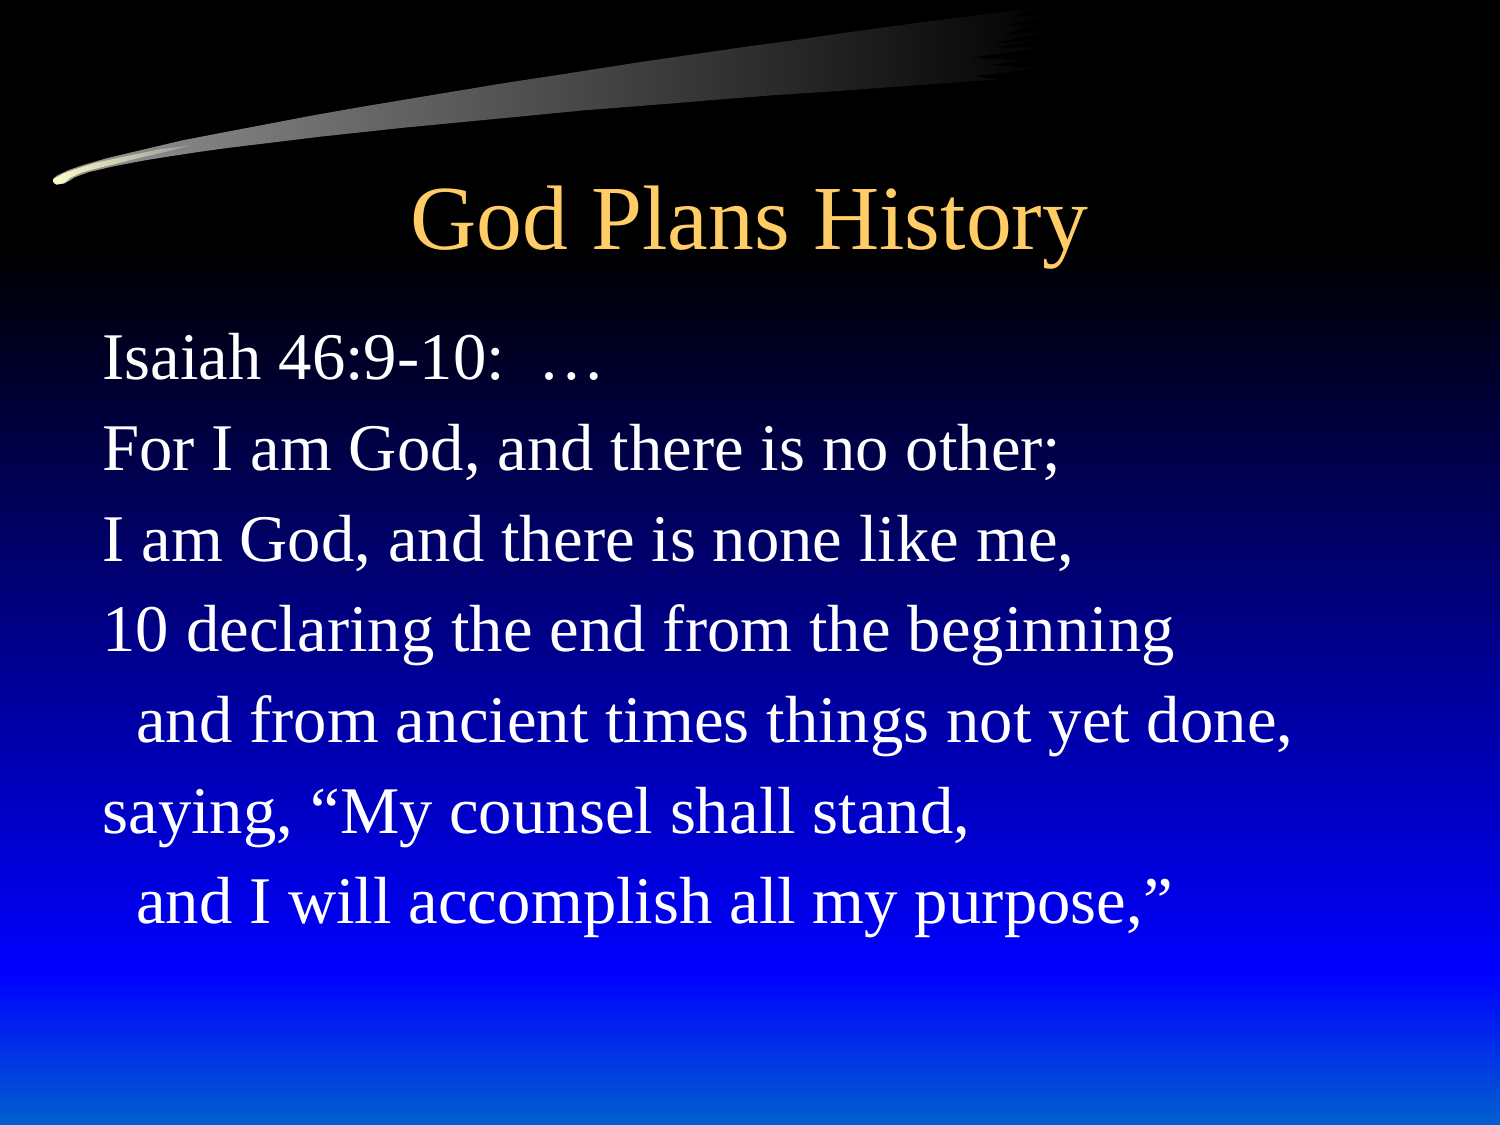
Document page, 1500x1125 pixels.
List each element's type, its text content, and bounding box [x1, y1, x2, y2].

title God Plans History [112, 124, 1388, 313]
list Isaiah 46:9-10: … For I am God, and there is no other; I am God, and there is none like me, 10 declaring the end from the beginning and from ancient times things not yet done, saying, “My counsel shall stand, and I will accomplish all my purpose,” [87, 312, 1375, 1000]
